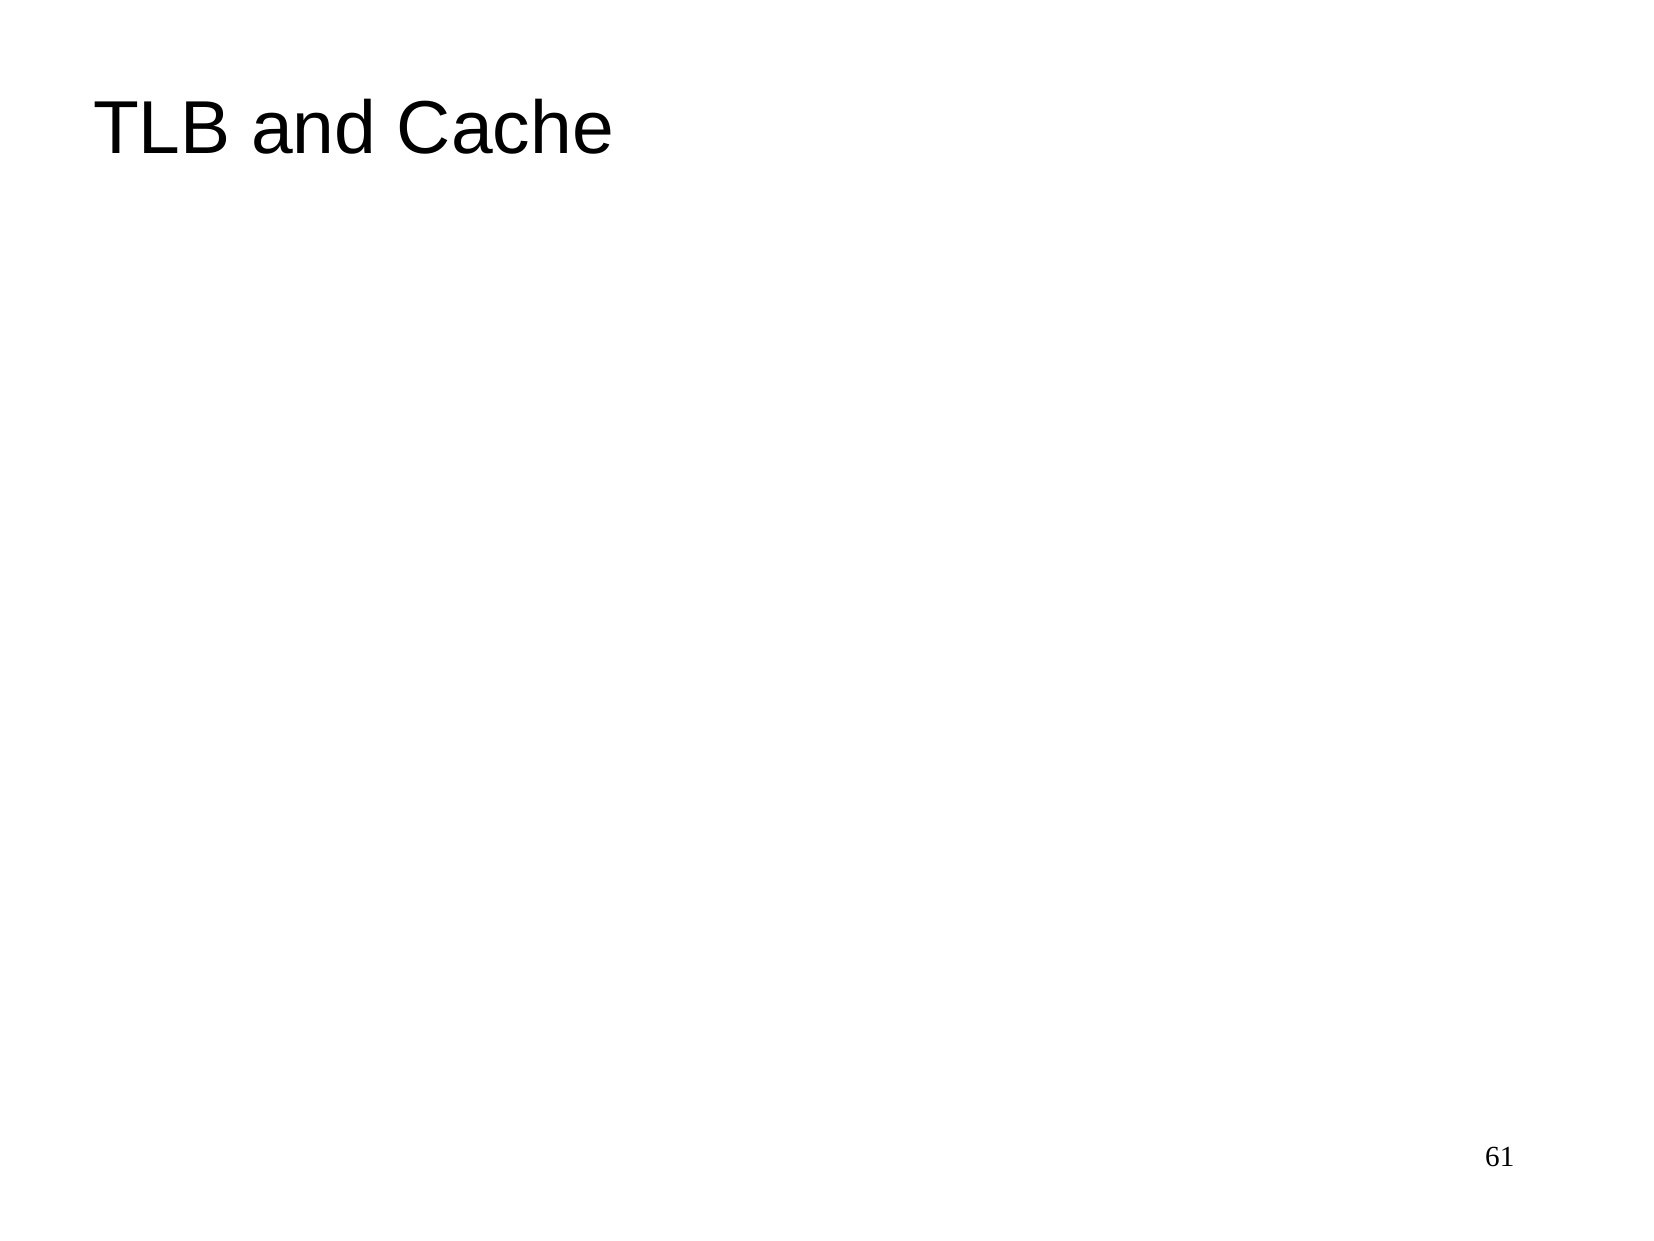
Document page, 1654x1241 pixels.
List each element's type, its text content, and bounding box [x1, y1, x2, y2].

text_box TLB and Cache [78, 71, 630, 177]
text_box <number> [1184, 1129, 1530, 1213]
